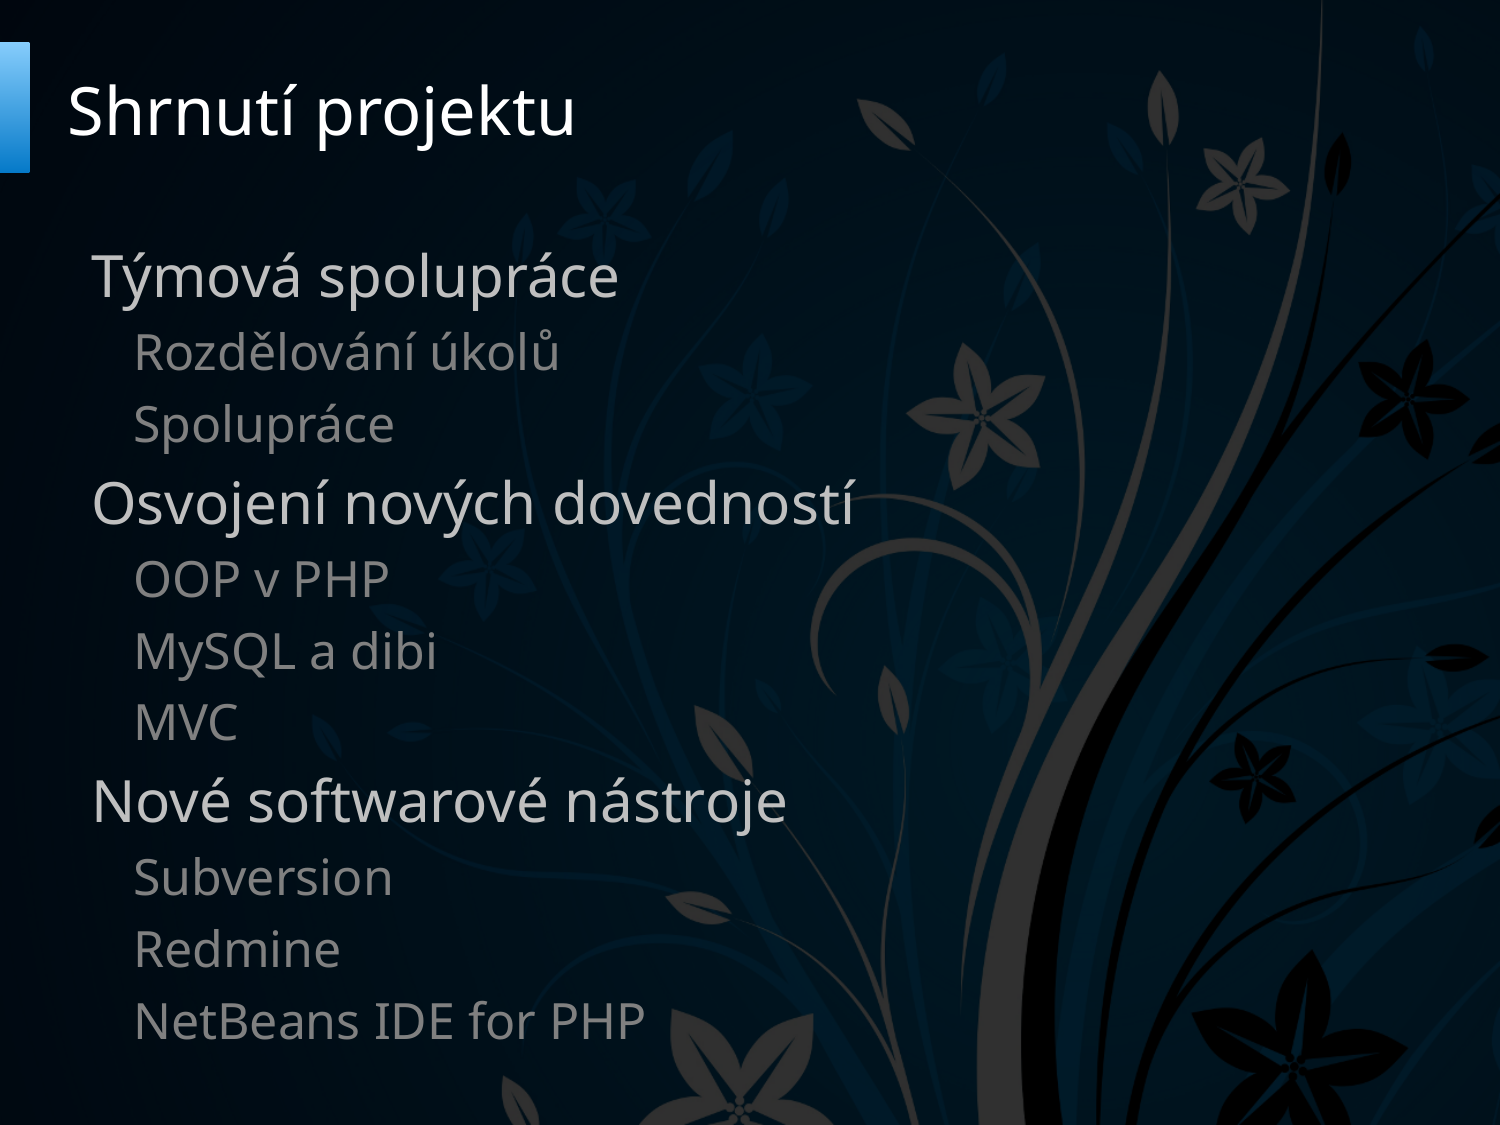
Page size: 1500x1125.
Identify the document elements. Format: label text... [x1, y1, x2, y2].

list Týmová spolupráce Rozdělování úkolů Spolupráce Osvojení nových dovedností OOP v PHP MySQL a dibi MVC Nové softwarové nástroje Subversion Redmine NetBeans IDE for PHP [76, 231, 1427, 1052]
title Shrnutí projektu [53, 45, 1404, 173]
